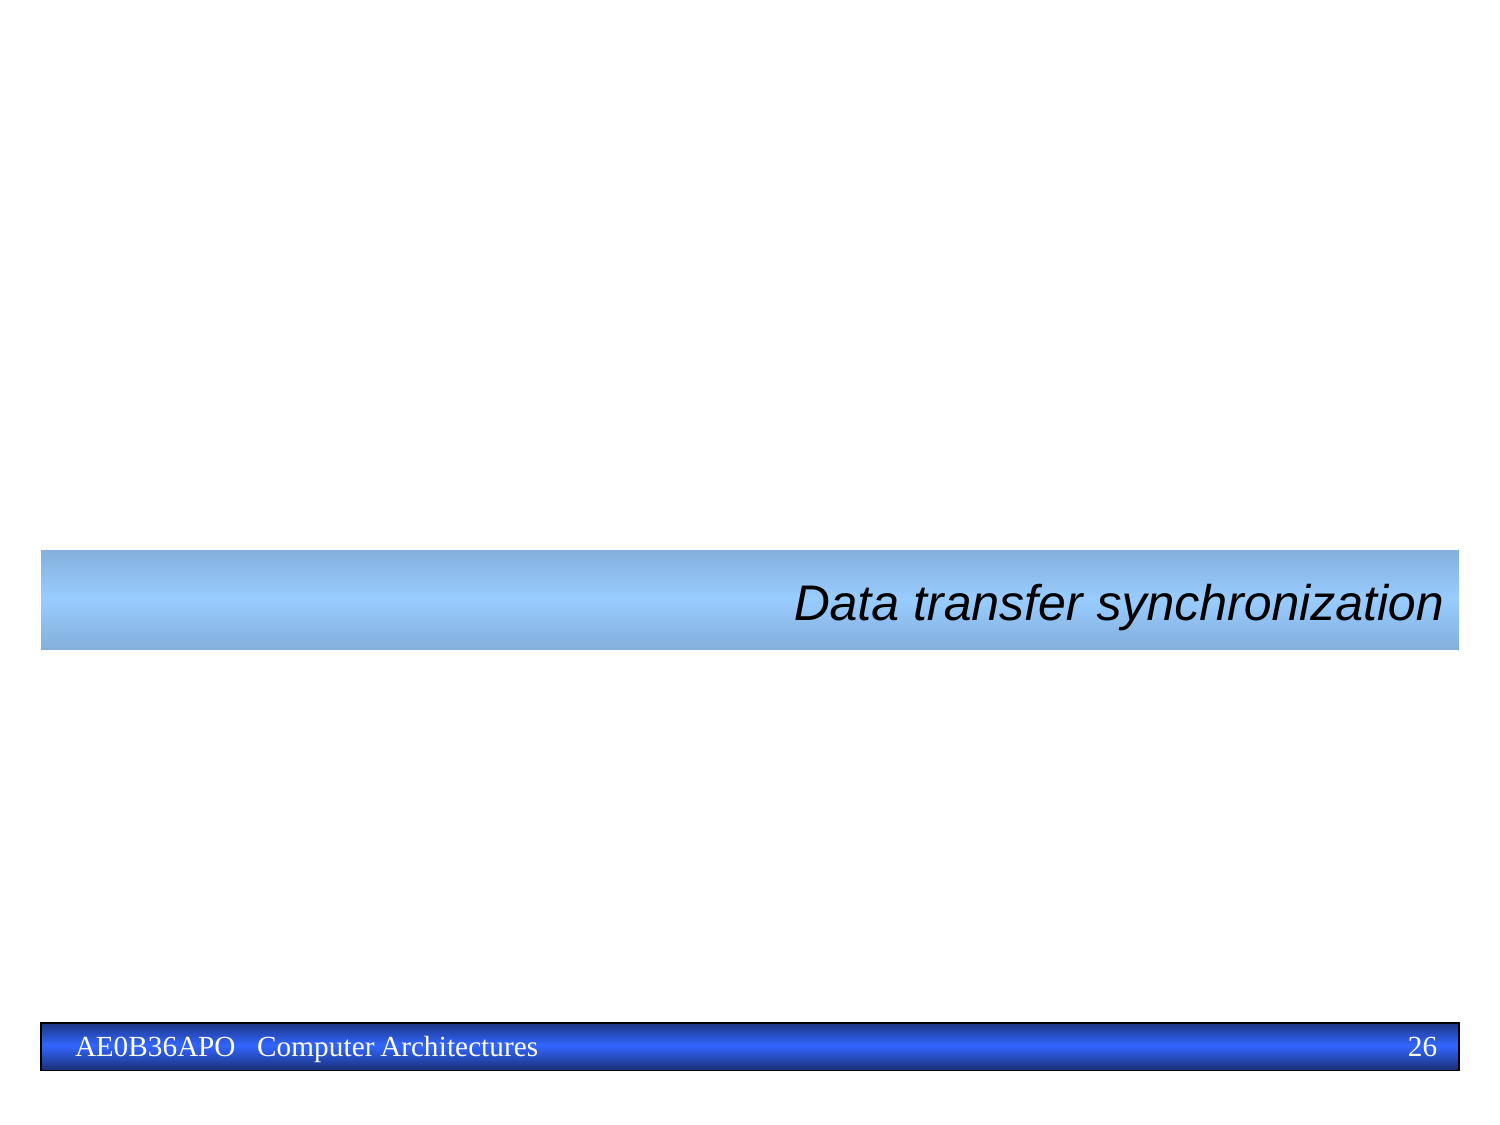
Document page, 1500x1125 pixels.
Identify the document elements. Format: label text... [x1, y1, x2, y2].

title Data transfer synchronization [41, 550, 1459, 650]
